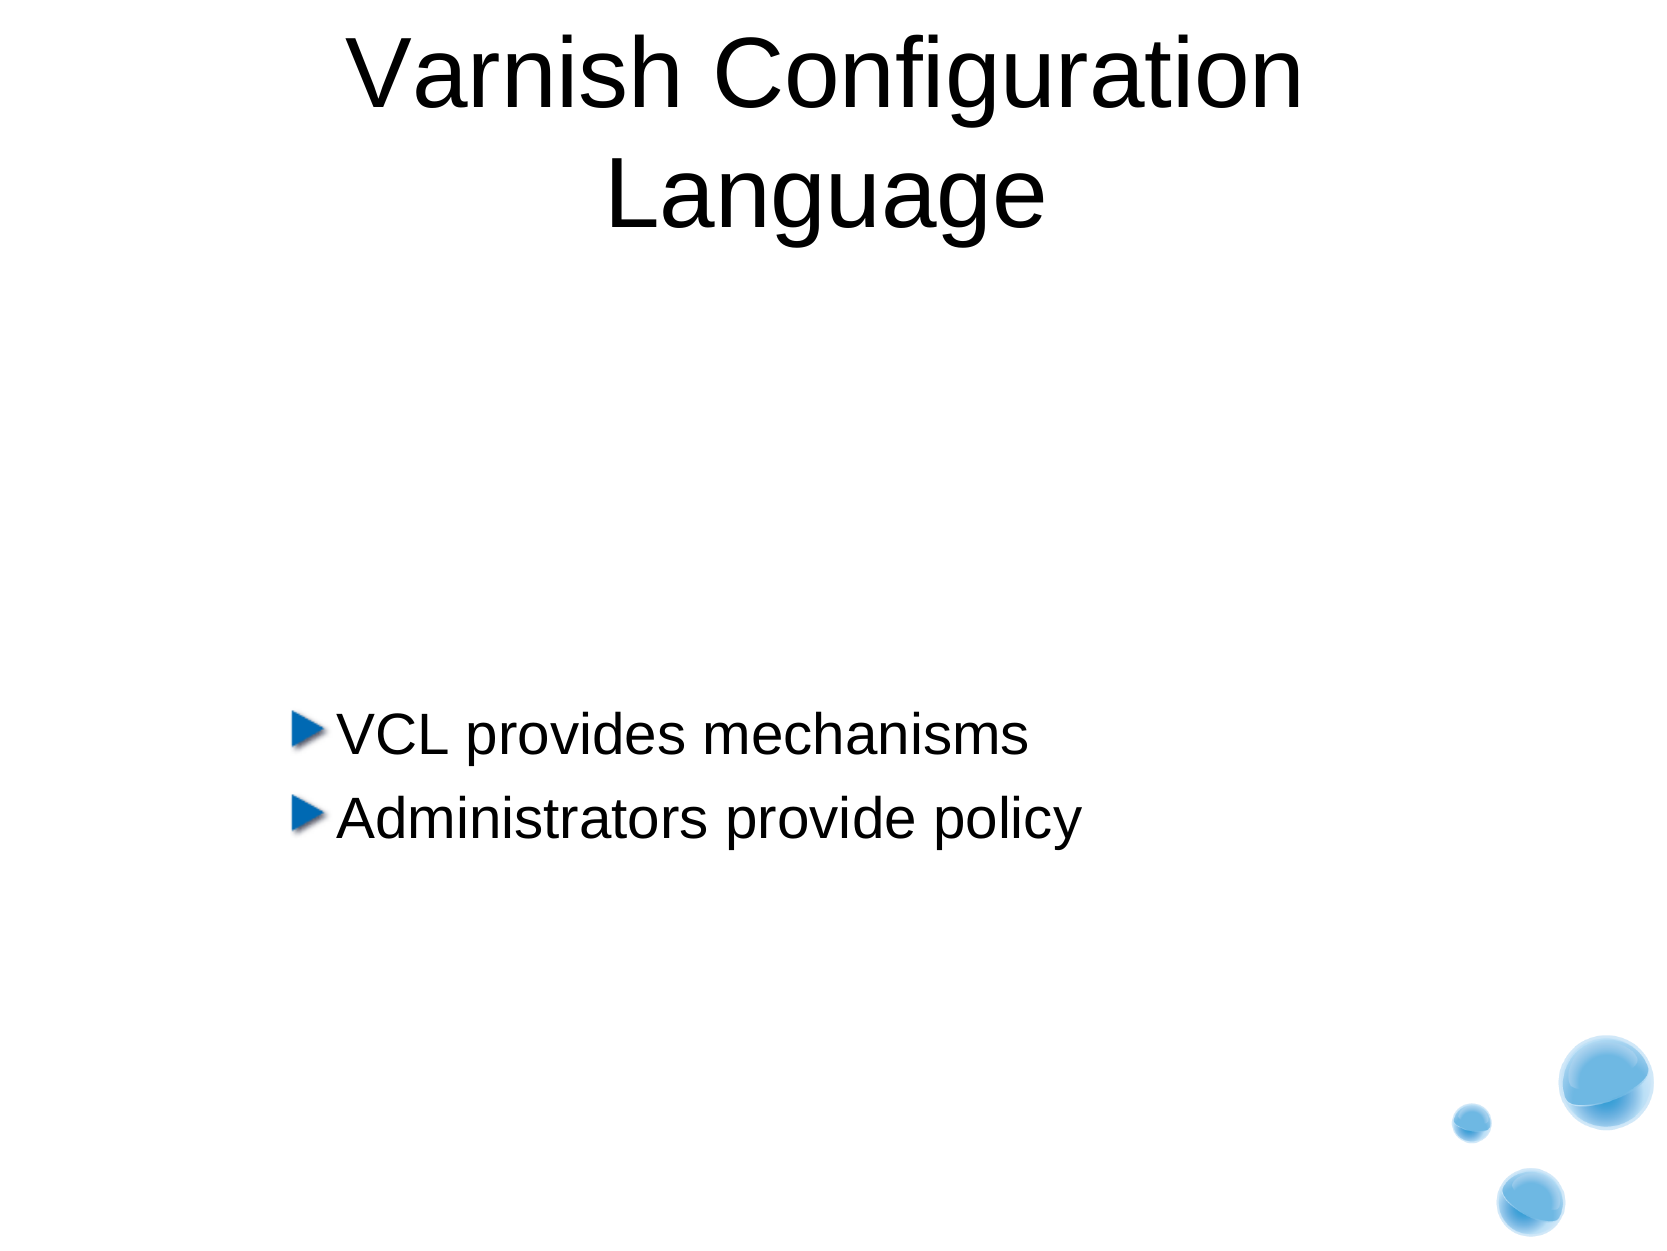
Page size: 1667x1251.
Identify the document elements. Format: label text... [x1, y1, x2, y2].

picture [1451, 1033, 1654, 1238]
list VCL provides mechanisms Administrators provide policy [124, 360, 1541, 1187]
title Varnish Configuration Language [118, 0, 1534, 256]
